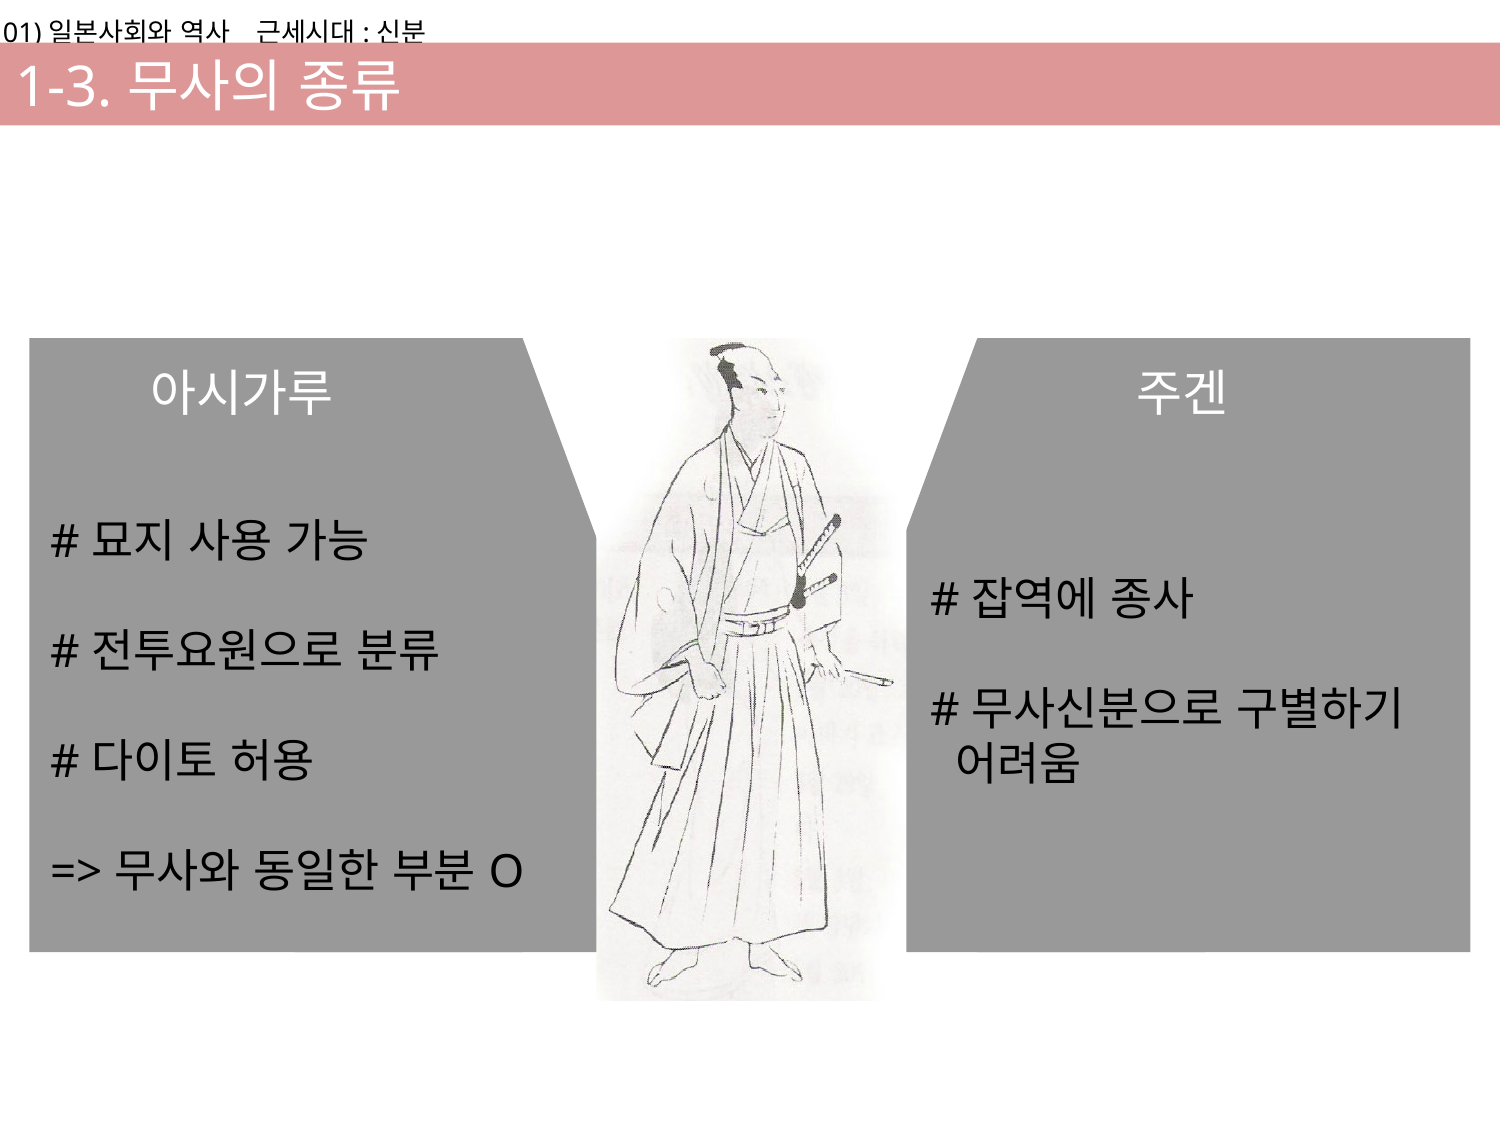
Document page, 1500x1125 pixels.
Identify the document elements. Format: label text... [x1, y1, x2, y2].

text_box [907, 338, 1471, 953]
text_box # 잡역에 종사 # 무사신분으로 구별하기 어려움 [915, 562, 1465, 798]
text_box 아시가루 [35, 338, 449, 445]
text_box 주겐 [977, 338, 1388, 445]
text_box 1-3. 무사의 종류 [0, 42, 1500, 126]
text_box 01) 일본사회와 역사 _ 근세시대 : 신분 [0, 7, 868, 42]
text_box # 묘지 사용 가능 # 전투요원으로 분류 # 다이토 허용 => 무사와 동일한 부분 O [35, 504, 596, 905]
picture [596, 338, 907, 1001]
text_box [29, 338, 596, 953]
